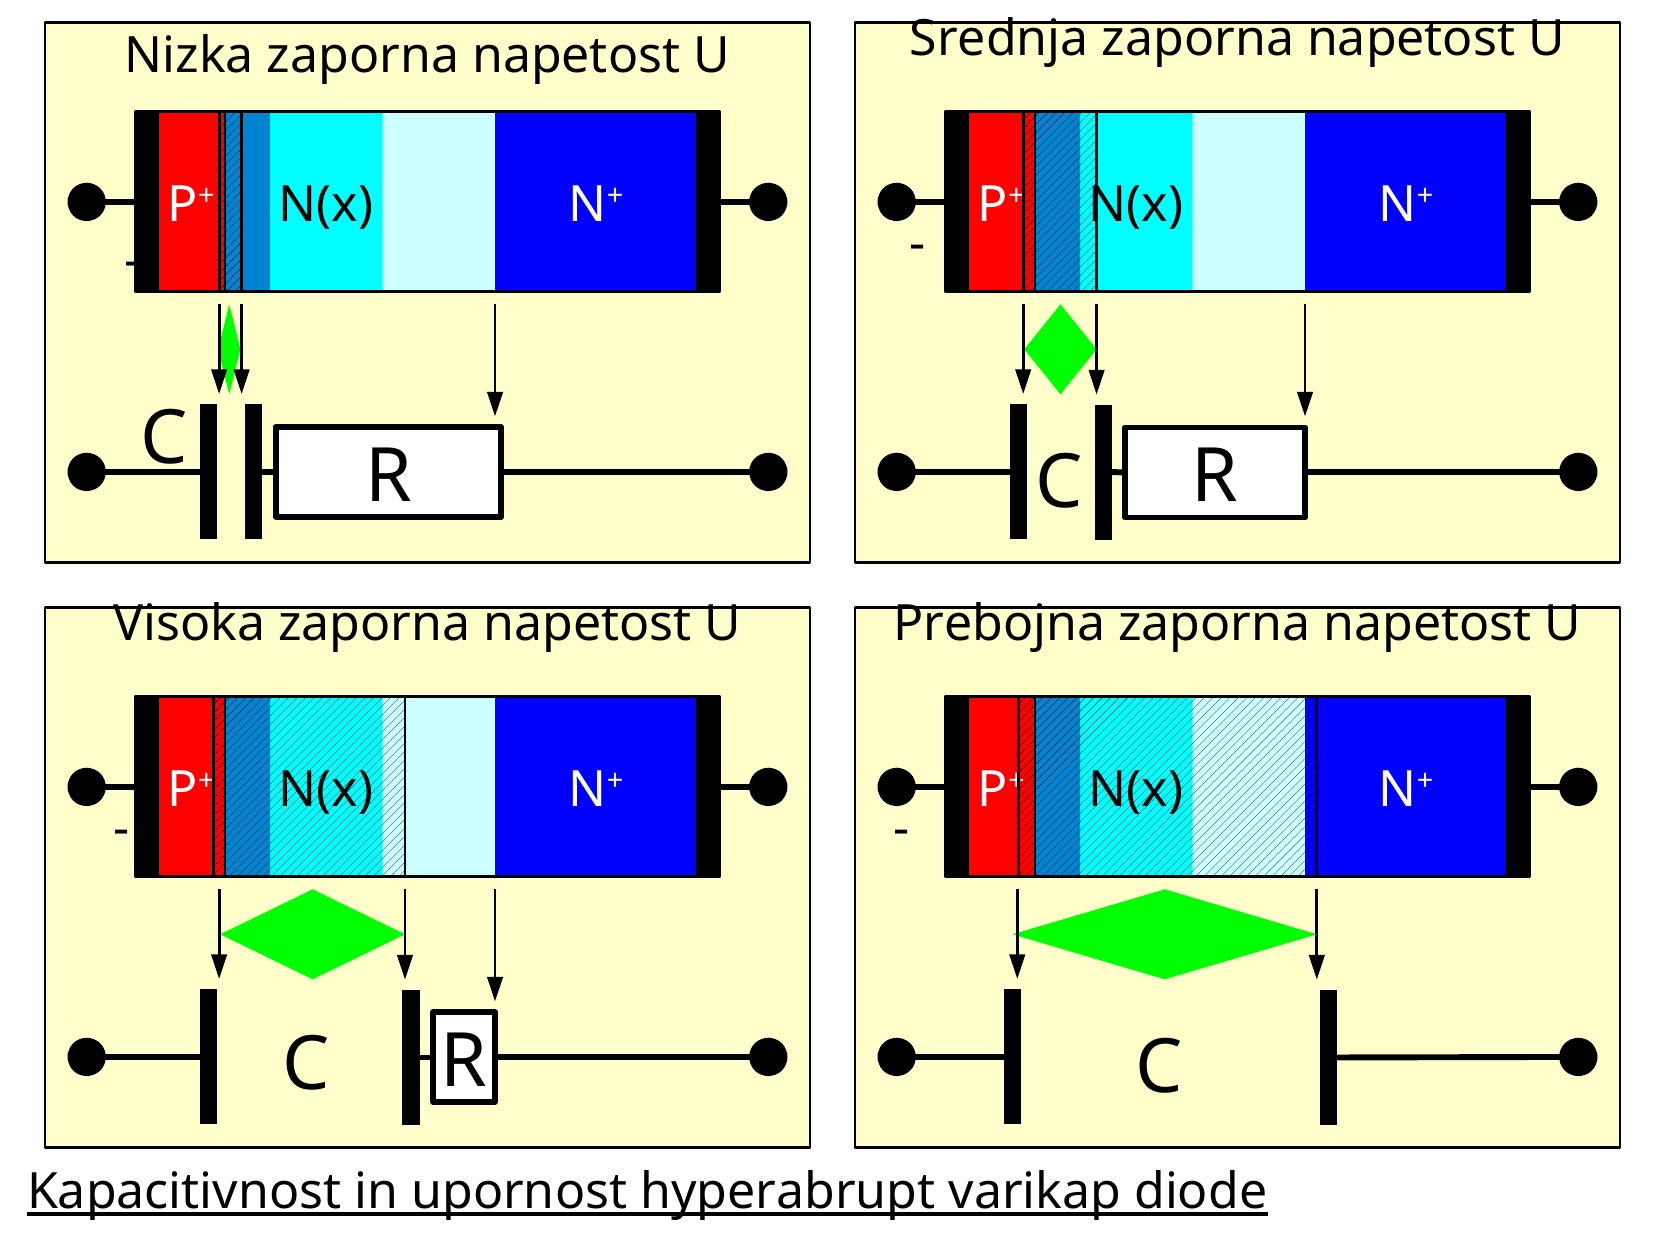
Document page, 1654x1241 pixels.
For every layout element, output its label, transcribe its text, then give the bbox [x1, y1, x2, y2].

text_box N(x) [1097, 113, 1193, 290]
text_box [383, 113, 495, 290]
text_box Visoka zaporna napetost U - + [45, 607, 811, 1148]
text_box [697, 111, 721, 292]
text_box N+ [495, 698, 696, 875]
text_box [219, 111, 271, 292]
text_box R [275, 426, 501, 517]
text_box C [1035, 427, 1082, 519]
text_box C [140, 383, 188, 474]
text_box C [1135, 1012, 1182, 1104]
text_box N+ [1317, 698, 1506, 875]
text_box N+ [1305, 113, 1506, 290]
text_box P+ [157, 696, 213, 877]
text_box [1025, 304, 1095, 395]
text_box P+ [157, 111, 219, 292]
text_box P+ [967, 111, 1023, 292]
text_box [221, 304, 240, 395]
text_box [697, 696, 721, 877]
text_box [135, 111, 157, 292]
text_box [1023, 111, 1097, 292]
text_box Prebojna zaporna napetost U - + [855, 607, 1621, 1148]
text_box Srednja zaporna napetost U - + [855, 22, 1621, 563]
text_box [221, 889, 404, 980]
text_box [1019, 889, 1317, 980]
text_box [945, 111, 967, 292]
text_box [135, 696, 157, 877]
text_box [1507, 111, 1531, 292]
text_box [1018, 696, 1317, 877]
text_box P+ [967, 696, 1018, 877]
text_box R [1125, 427, 1306, 518]
text_box [213, 696, 495, 877]
text_box N(x) [271, 113, 383, 290]
text_box Kapacitivnost in upornost hyperabrupt varikap diode [27, 1154, 1366, 1216]
text_box R [433, 1011, 496, 1102]
text_box Nizka zaporna napetost U - + [45, 22, 811, 563]
text_box [945, 696, 967, 877]
text_box N+ [495, 113, 696, 290]
text_box C [282, 1009, 330, 1101]
text_box [1193, 113, 1305, 290]
text_box [1507, 696, 1531, 877]
